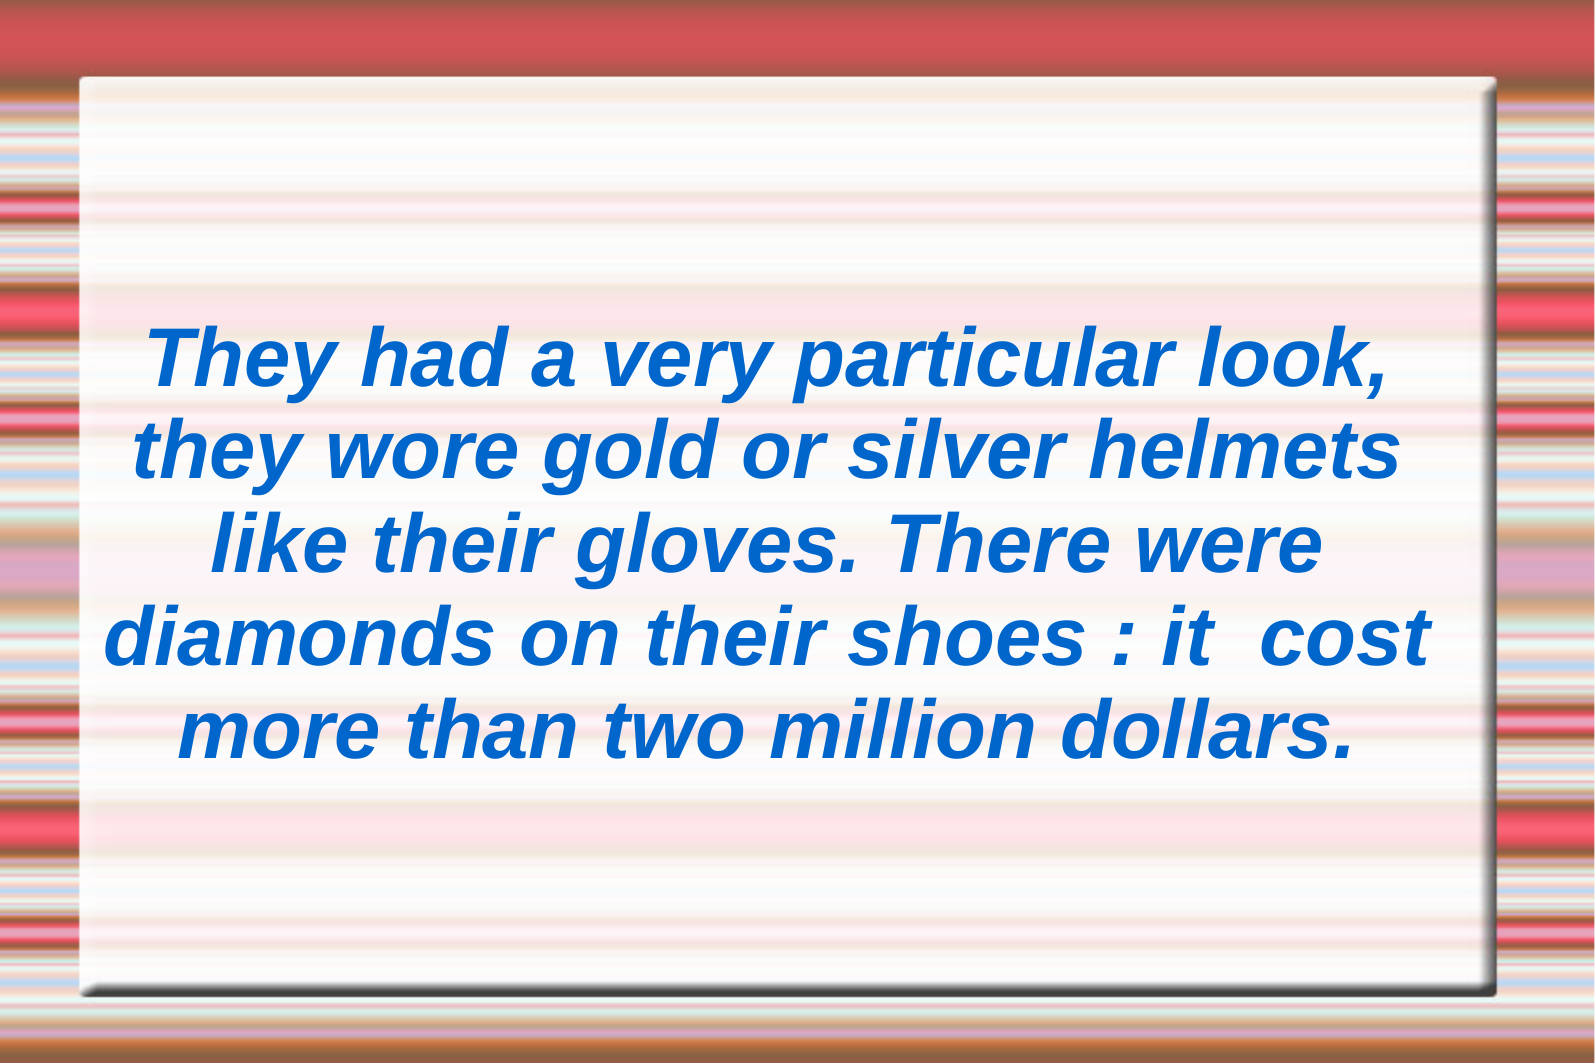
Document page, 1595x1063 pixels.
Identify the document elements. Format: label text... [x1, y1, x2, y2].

title They had a very particular look, they wore gold or silver helmets like their gloves. There were diamonds on their shoes : it cost more than two million dollars. [59, 94, 1477, 993]
picture [0, 0, 1595, 1063]
